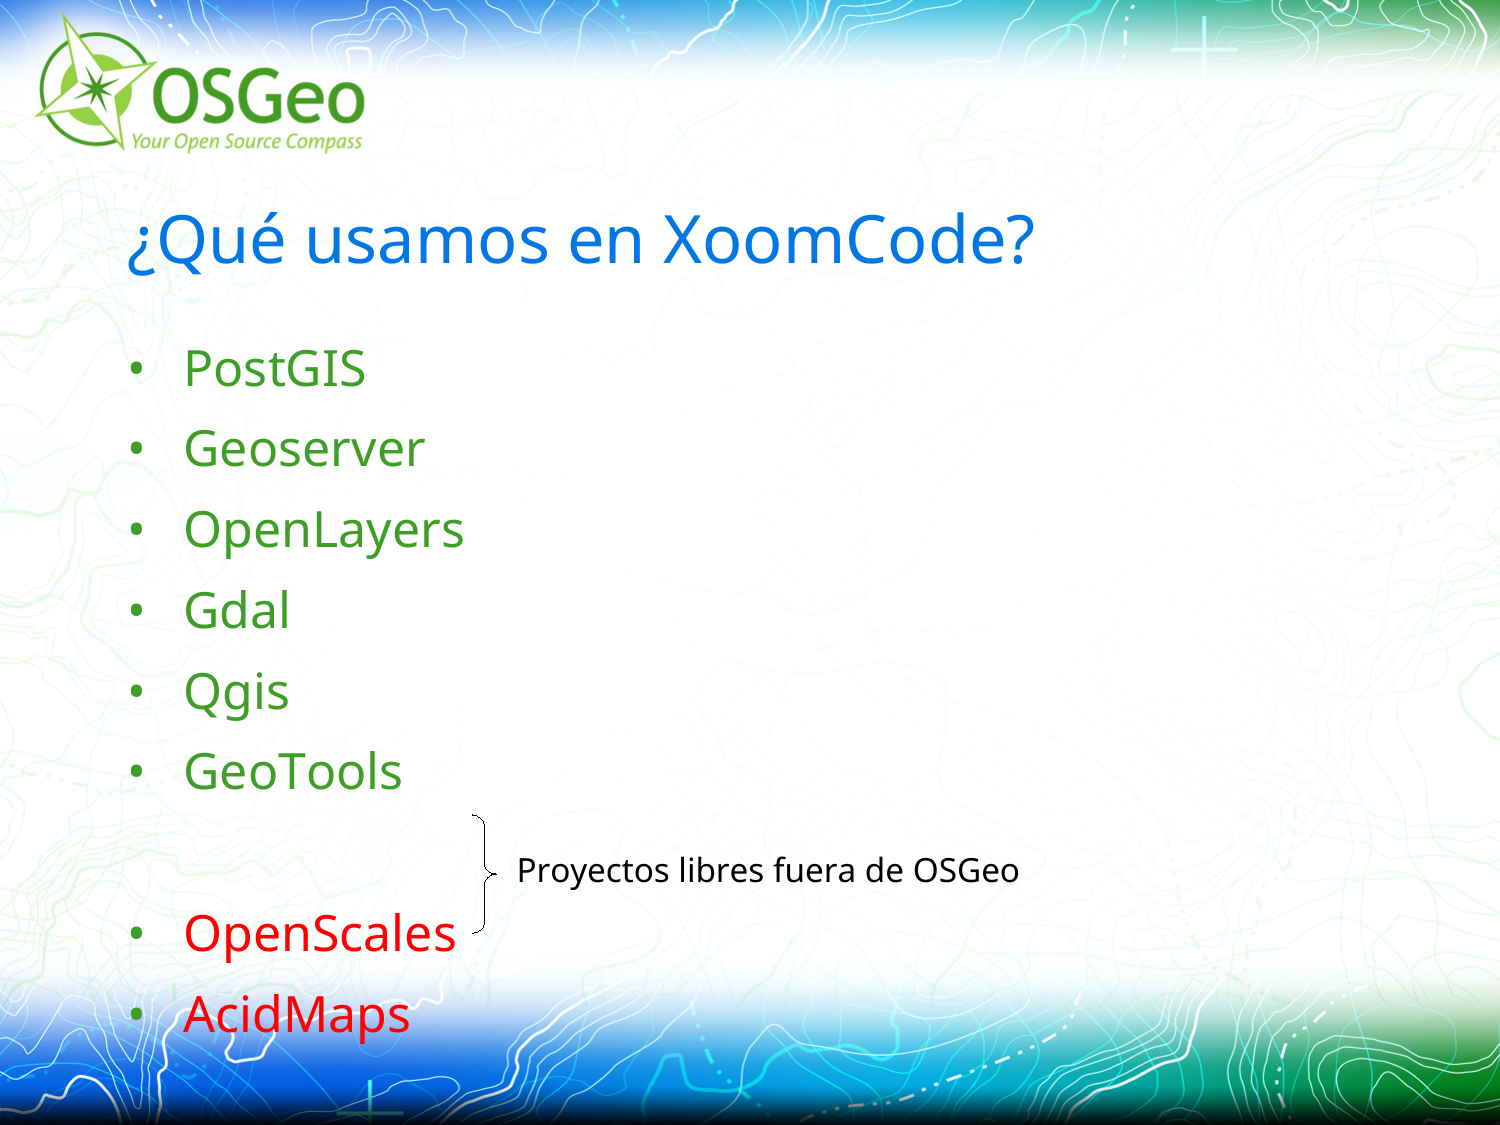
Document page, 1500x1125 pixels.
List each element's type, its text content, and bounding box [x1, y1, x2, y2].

text_box Proyectos libres fuera de OSGeo [501, 842, 1073, 897]
picture [0, 0, 1500, 1125]
list PostGIS Geoserver OpenLayers Gdal Qgis GeoTools OpenScales AcidMaps [112, 324, 1388, 1068]
title ¿Qué usamos en XoomCode? [112, 187, 1388, 288]
